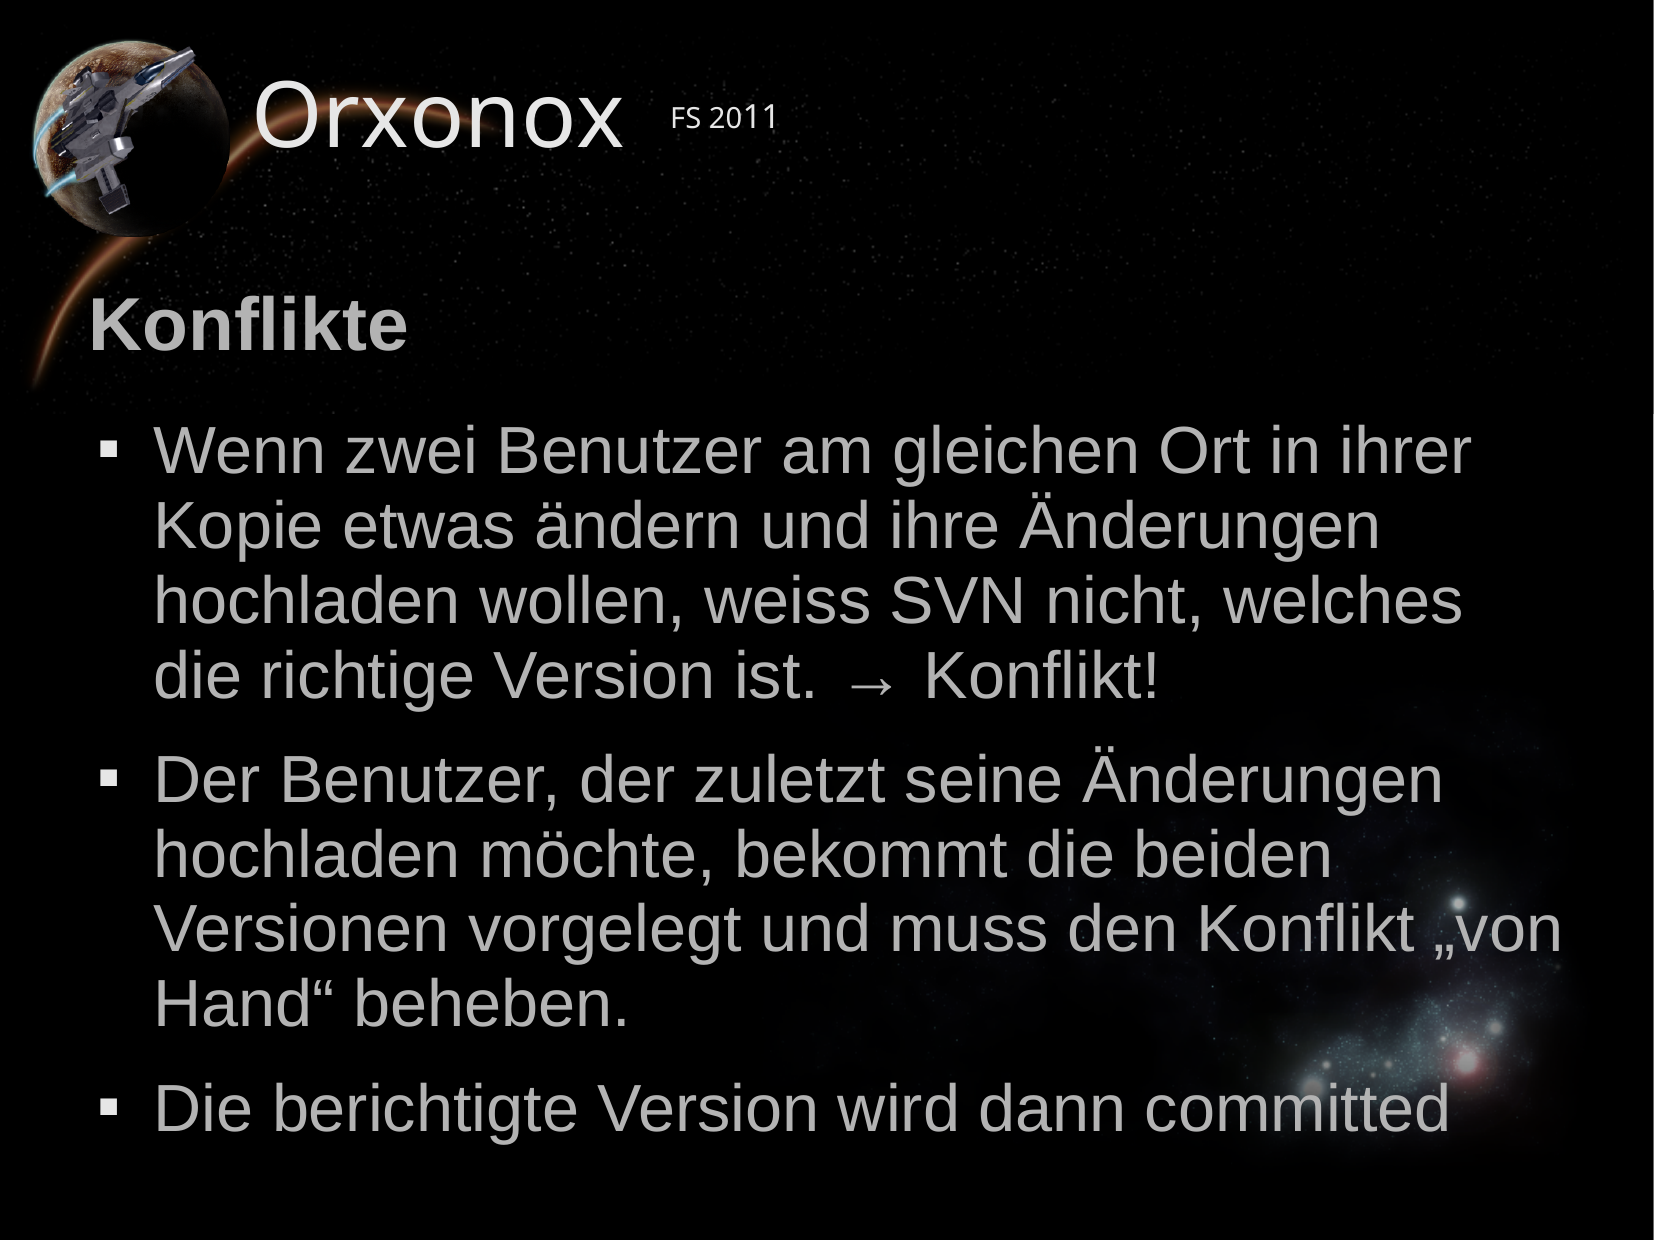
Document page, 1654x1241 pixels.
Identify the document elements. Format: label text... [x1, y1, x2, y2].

list Wenn zwei Benutzer am gleichen Ort in ihrer Kopie etwas ändern und ihre Änderungen hochladen wollen, weiss SVN nicht, welches die richtige Version ist. → Konflikt! Der Benutzer, der zuletzt seine Änderungen hochladen möchte, bekommt die beiden Versionen vorgelegt und muss den Konflikt „von Hand“ beheben. Die berichtigte Version wird dann committed [82, 413, 1571, 1232]
picture [644, 590, 1654, 1240]
title Konflikte [88, 265, 1577, 384]
picture [0, 0, 1654, 521]
